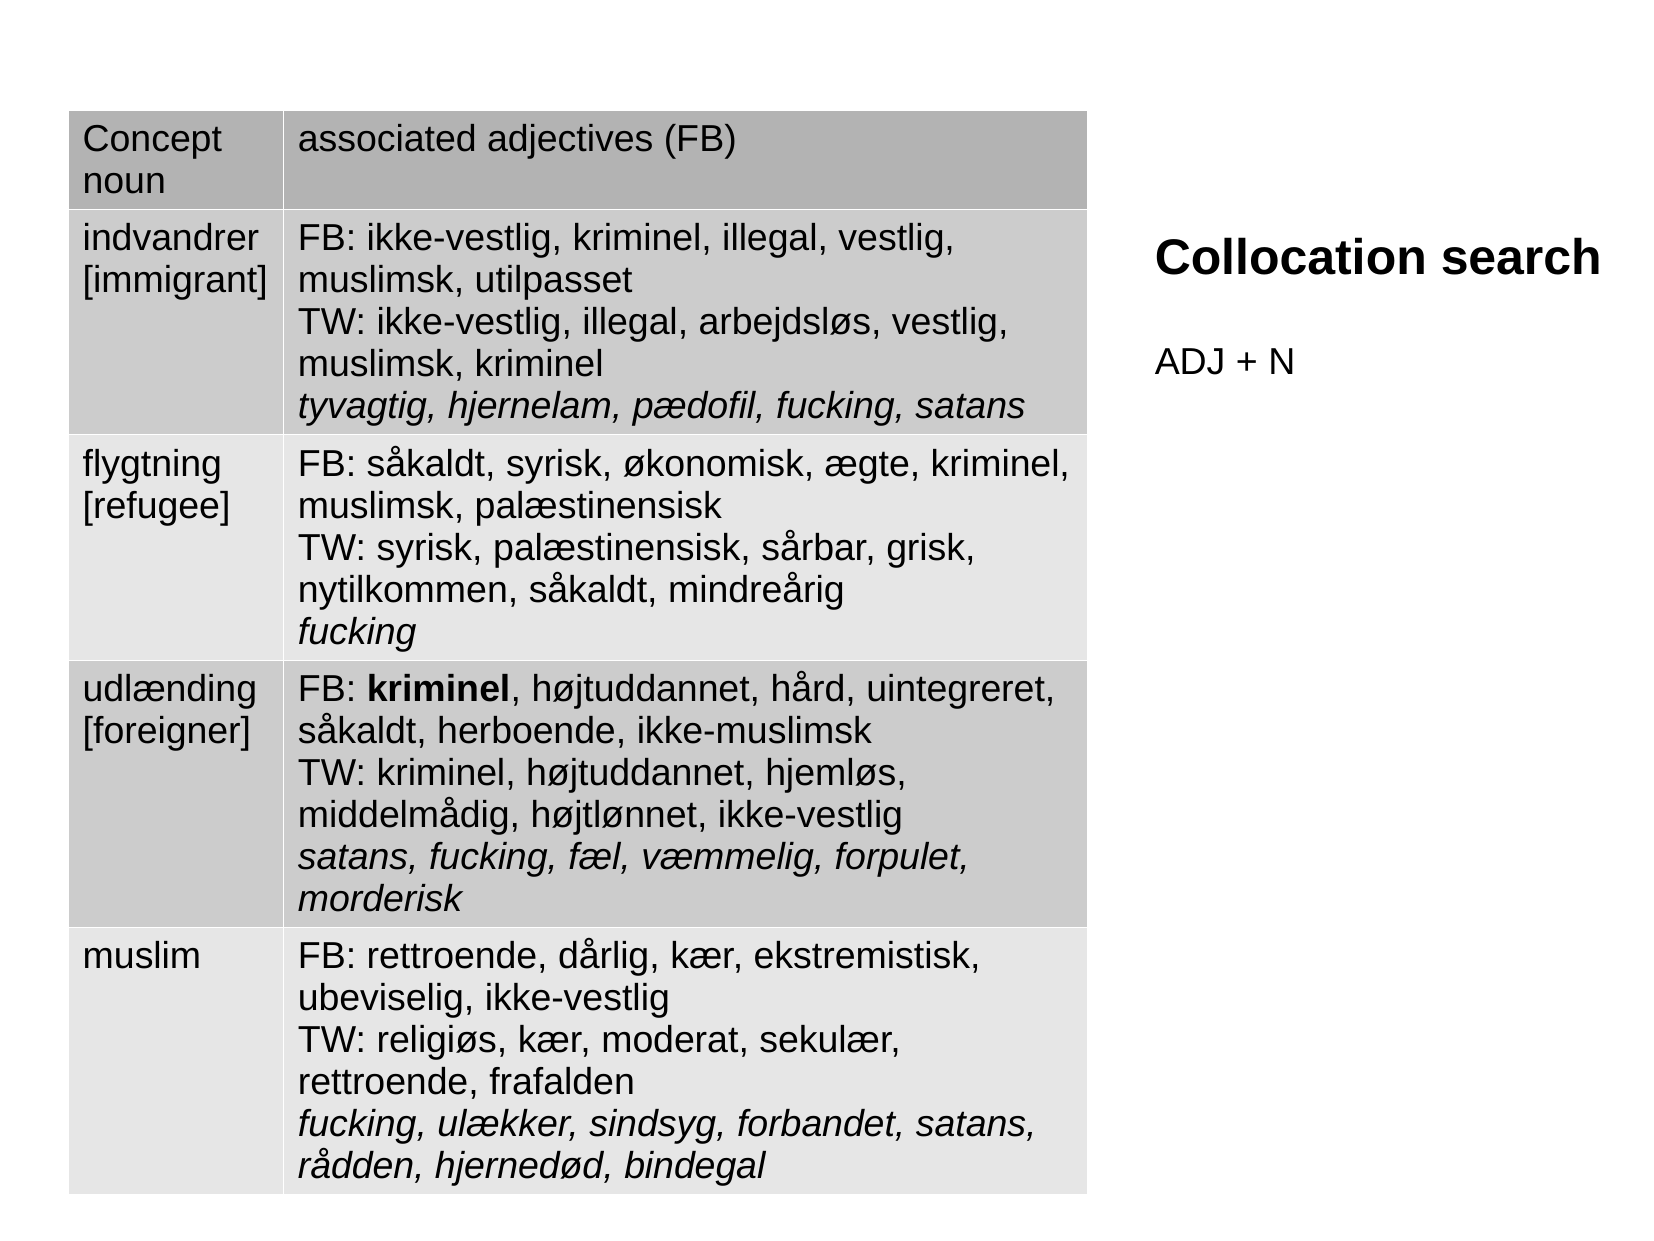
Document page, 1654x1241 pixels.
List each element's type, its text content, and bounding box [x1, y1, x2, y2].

table_cell indvandrer [immigrant] [69, 210, 283, 434]
table_cell FB: ikke-vestlig, kriminel, illegal, vestlig, muslimsk, utilpasset TW: ikke-vestlig, illegal, arbejdsløs, vestlig, muslimsk, kriminel tyvagtig, hjernelam, pædofil, fucking, satans [284, 210, 1087, 434]
text_box Collocation search ADJ + N [1140, 221, 1617, 391]
table_header associated adjectives (FB) [284, 111, 1087, 209]
table_cell FB: kriminel, højtuddannet, hård, uintegreret, såkaldt, herboende, ikke-muslimsk TW: kriminel, højtuddannet, hjemløs, middelmådig, højtlønnet, ikke-vestlig satans, fucking, fæl, væmmelig, forpulet, morderisk [284, 661, 1087, 927]
table_cell FB: såkaldt, syrisk, økonomisk, ægte, kriminel, muslimsk, palæstinensisk TW: syrisk, palæstinensisk, sårbar, grisk, nytilkommen, såkaldt, mindreårig fucking [284, 435, 1087, 660]
table_cell FB: rettroende, dårlig, kær, ekstremistisk, ubeviselig, ikke-vestlig TW: religiøs, kær, moderat, sekulær, rettroende, frafalden fucking, ulækker, sindsyg, forbandet, satans, rådden, hjernedød, bindegal [284, 928, 1087, 1194]
table_cell udlænding [foreigner] [69, 661, 283, 927]
table_cell muslim [69, 928, 283, 1194]
table_header Concept noun [69, 111, 283, 209]
table_cell flygtning [refugee] [69, 435, 283, 660]
